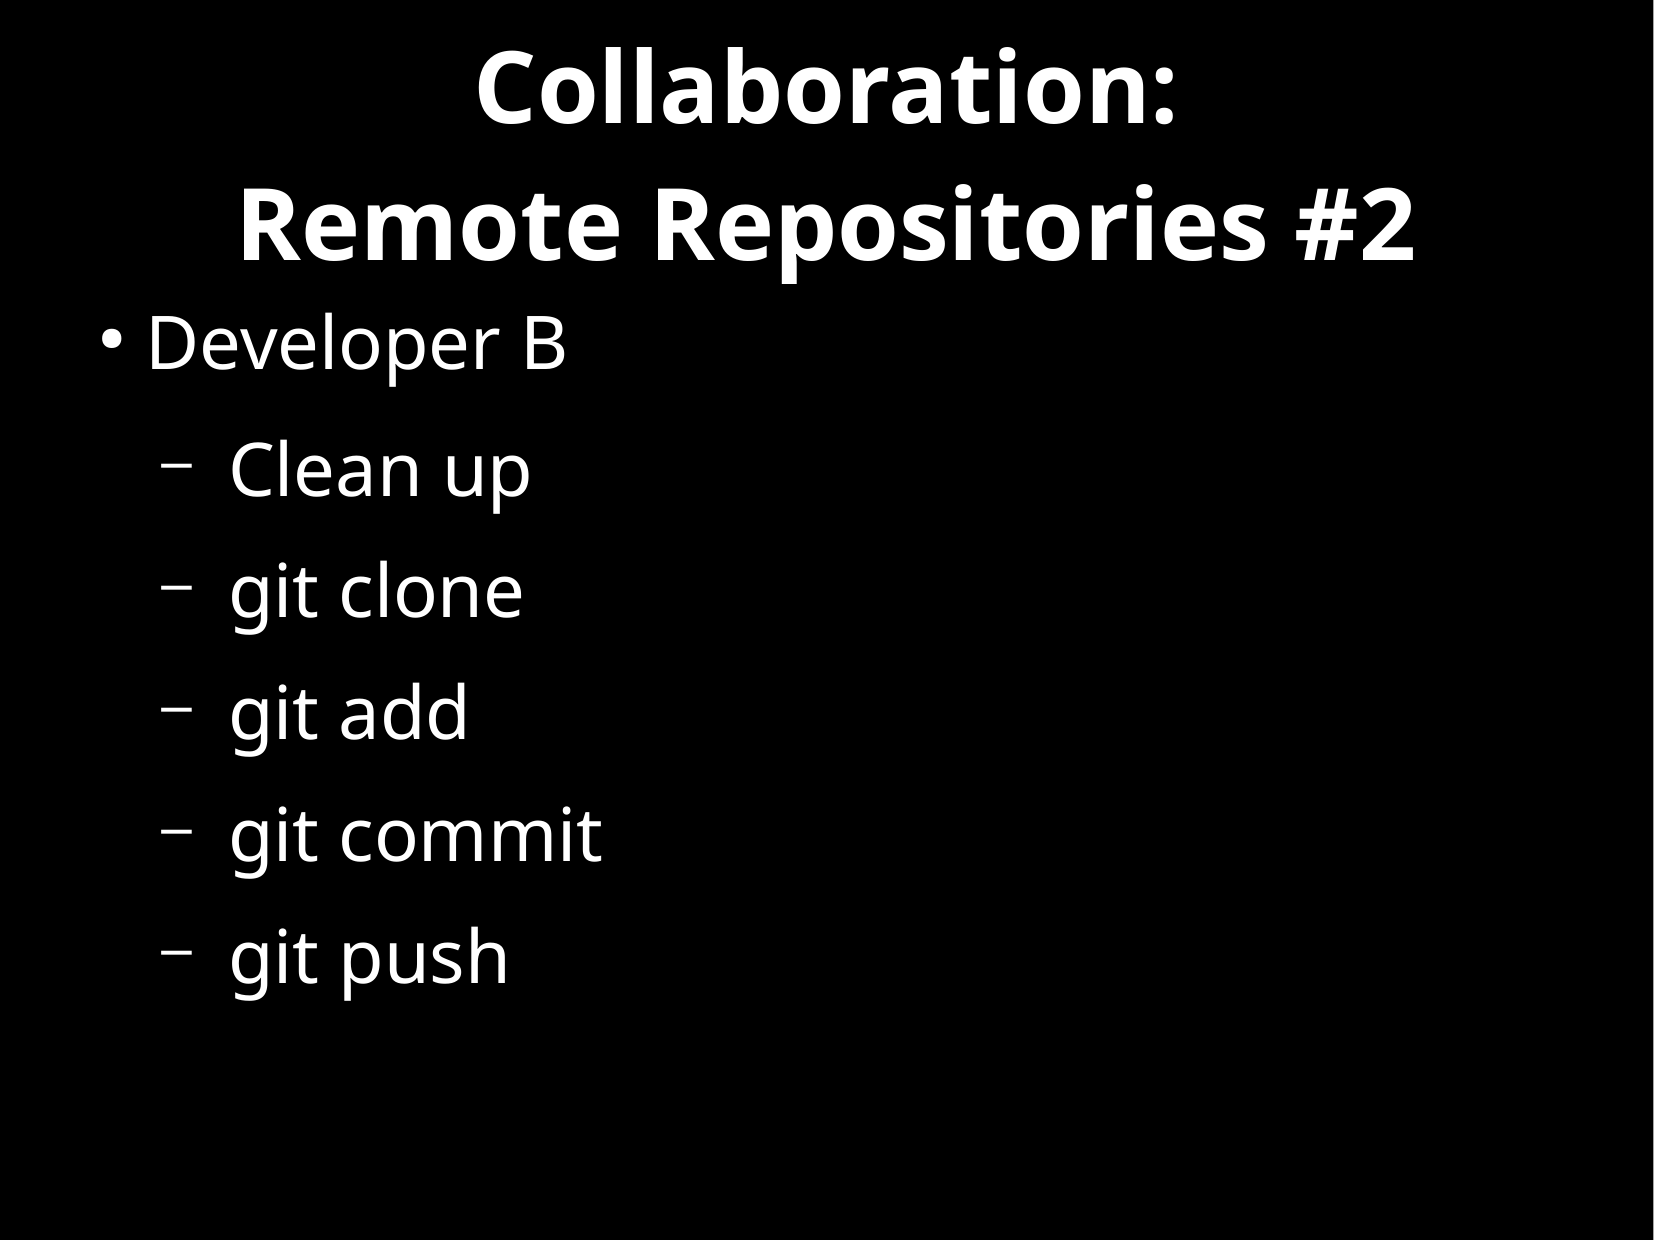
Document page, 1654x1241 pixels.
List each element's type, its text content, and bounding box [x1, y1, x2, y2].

title Collaboration: Remote Repositories #2 [82, 26, 1571, 280]
list Developer B Clean up git clone git add git commit git push [82, 290, 1571, 1010]
